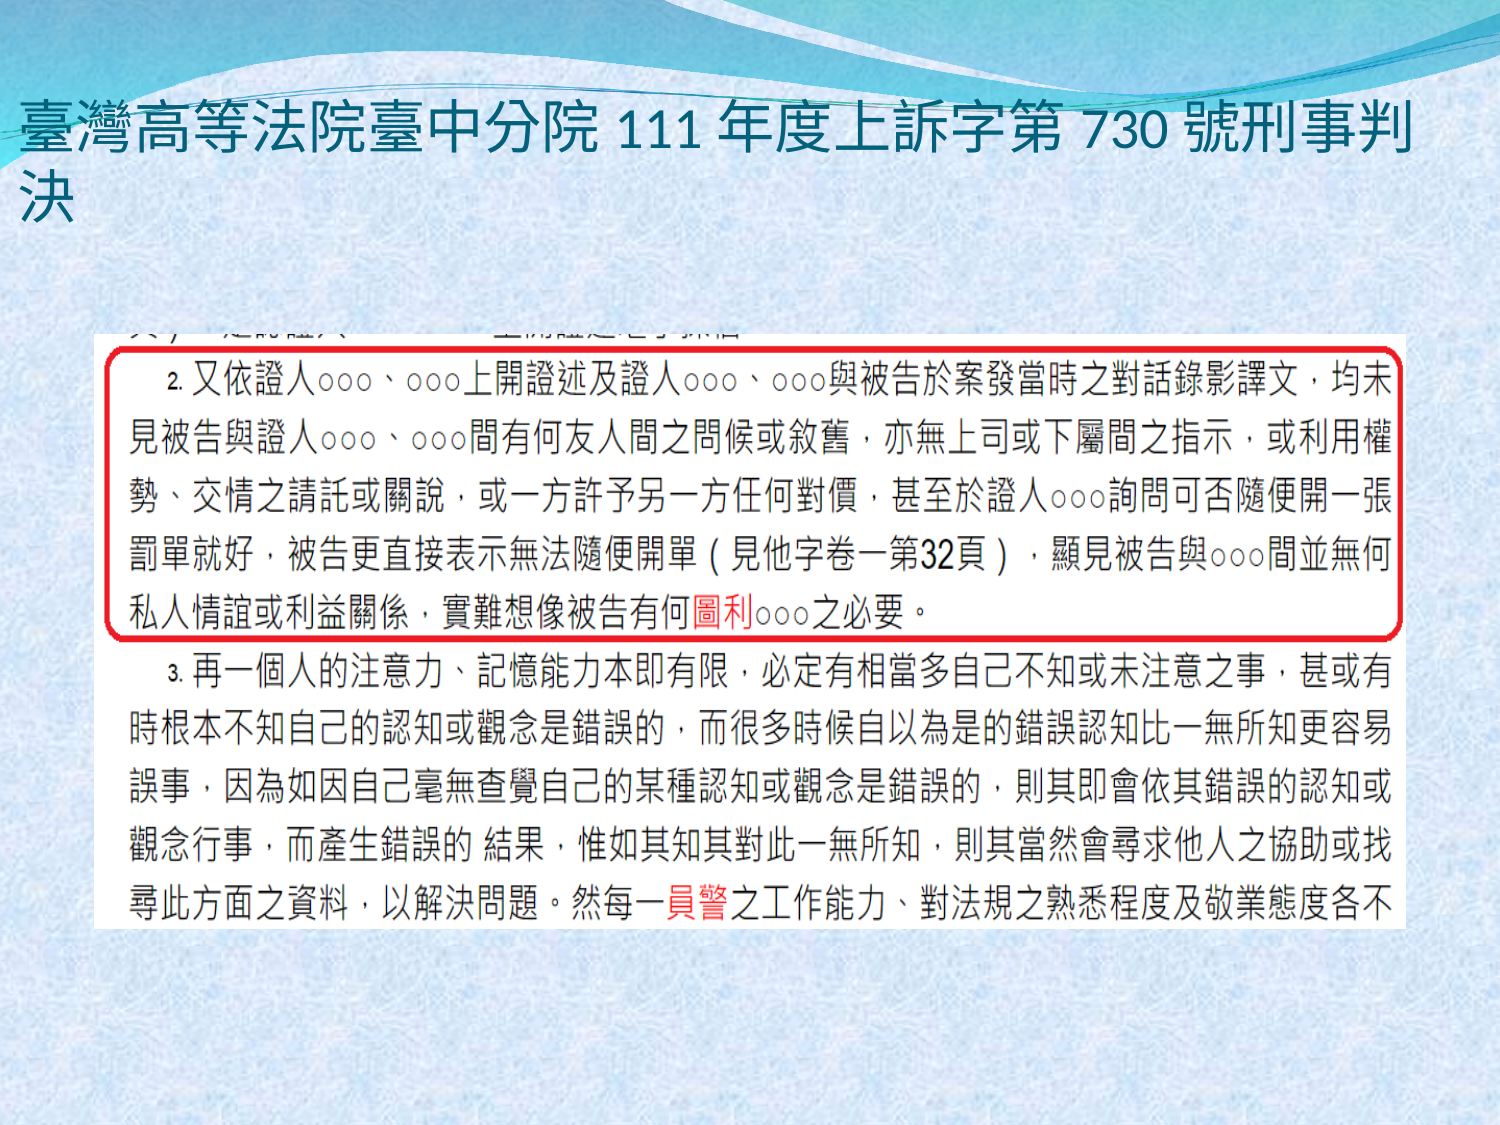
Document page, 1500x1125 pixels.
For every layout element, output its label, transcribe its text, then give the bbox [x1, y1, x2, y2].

picture [733, 124, 745, 134]
picture [922, 123, 931, 137]
picture [0, 0, 1500, 1125]
picture [550, 106, 557, 137]
picture [1039, 120, 1053, 124]
picture [1254, 127, 1262, 137]
title 臺灣高等法院臺中分院111年度上訴字第730號刑事判決 [17, 137, 1426, 231]
picture [457, 114, 473, 129]
picture [1146, 115, 1162, 137]
picture [509, 126, 525, 137]
picture [144, 131, 182, 137]
picture [1021, 129, 1033, 133]
picture [224, 108, 236, 116]
picture [1254, 107, 1262, 121]
picture [317, 106, 324, 137]
chart [94, 334, 1406, 929]
picture [436, 114, 451, 129]
